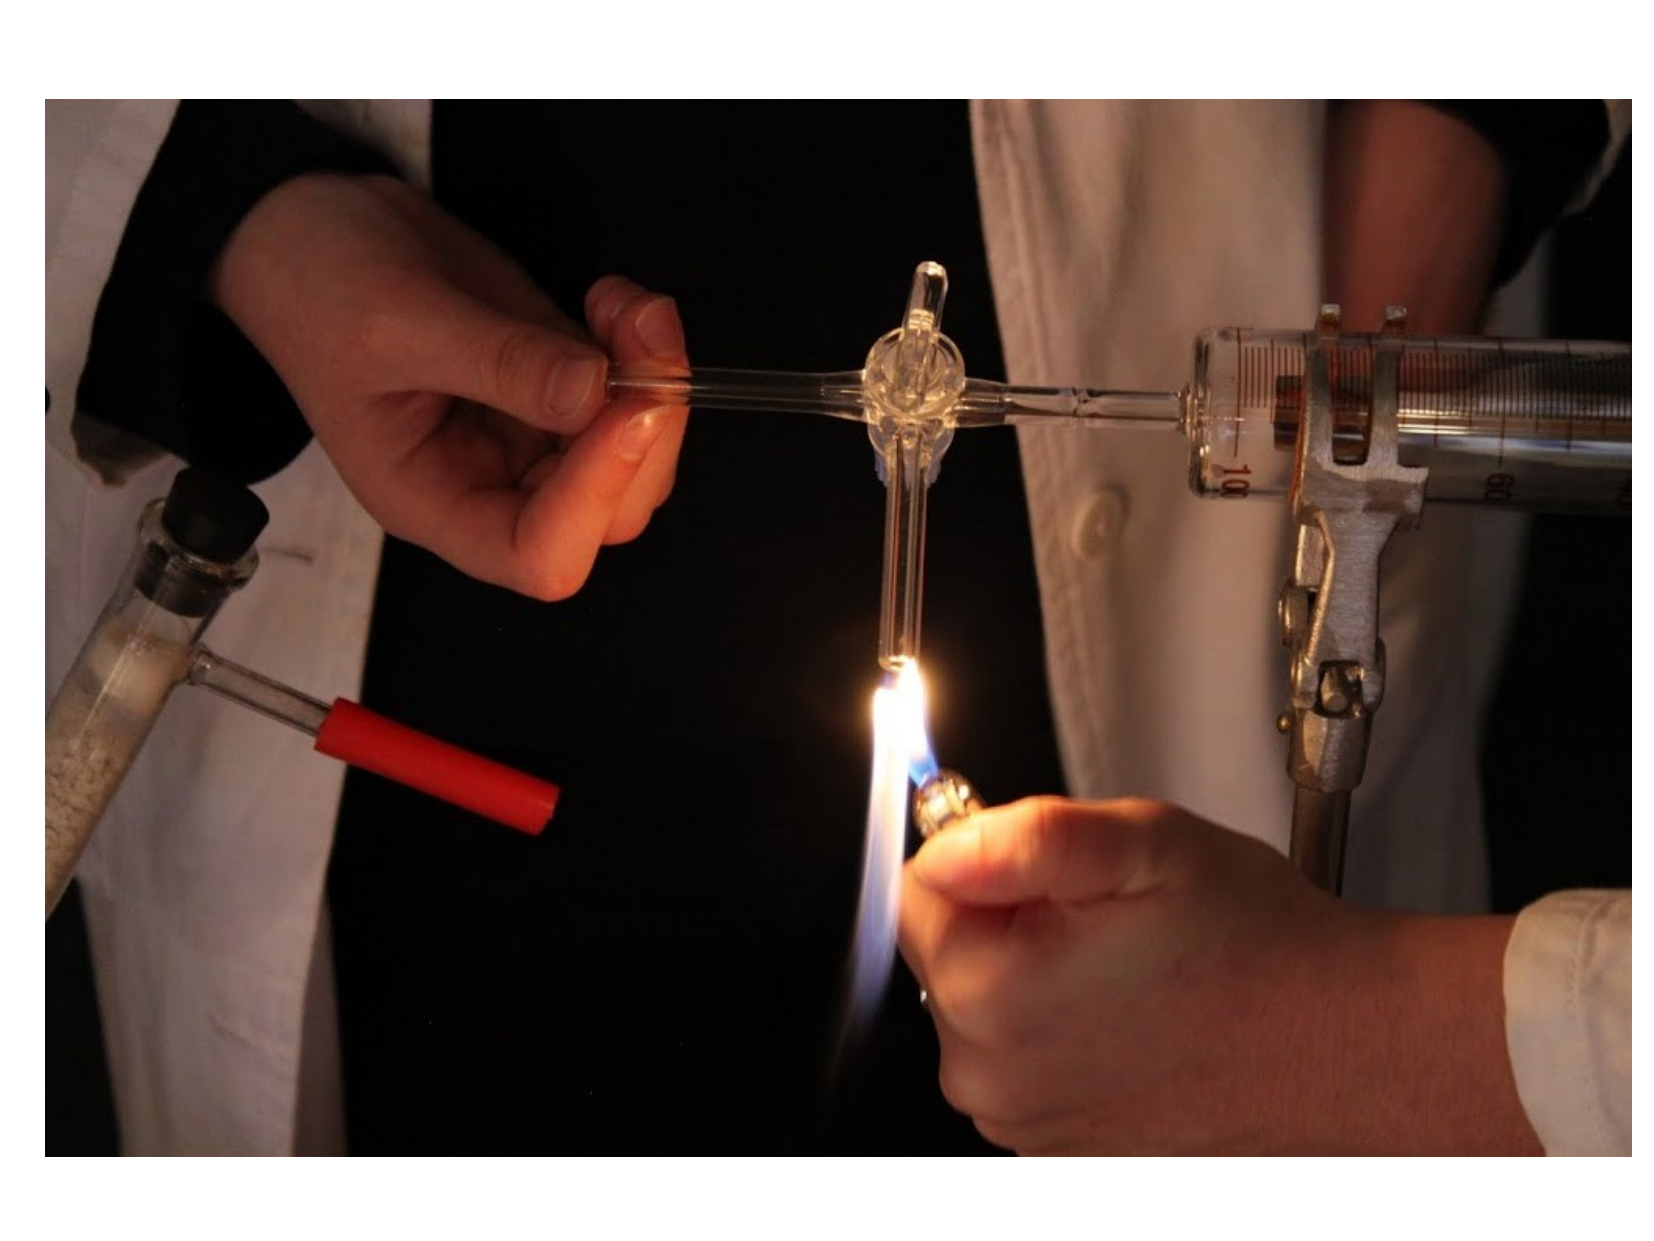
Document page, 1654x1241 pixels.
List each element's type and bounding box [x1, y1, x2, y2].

picture [45, 99, 1632, 1157]
